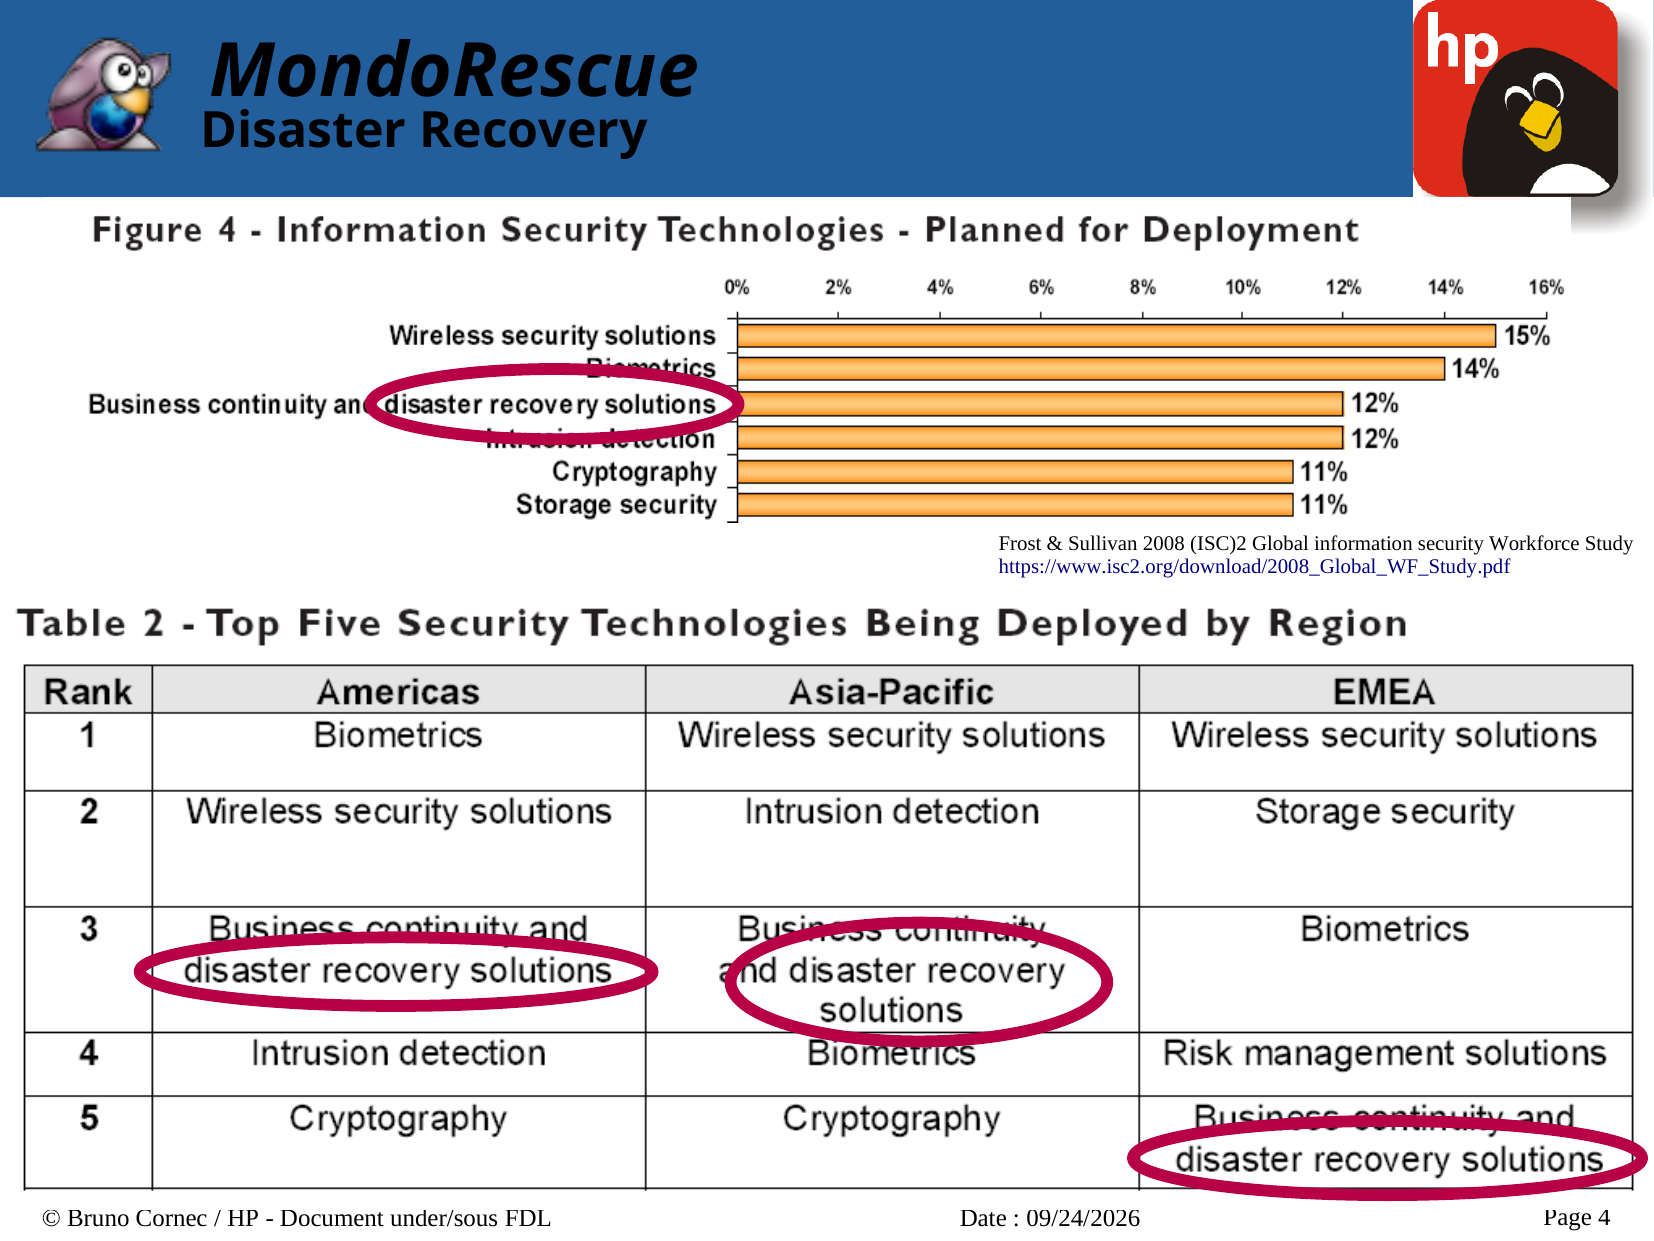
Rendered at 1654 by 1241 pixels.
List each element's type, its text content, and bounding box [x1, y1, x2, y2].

picture [3, 598, 1654, 1210]
text_box Frost & Sullivan 2008 (ISC)2 Global information security Workforce Study https://www.isc2.org/download/2008_Global_WF_Study.pdf [998, 531, 1631, 578]
title Disaster Recovery [200, 26, 1190, 197]
picture [0, 0, 1654, 523]
